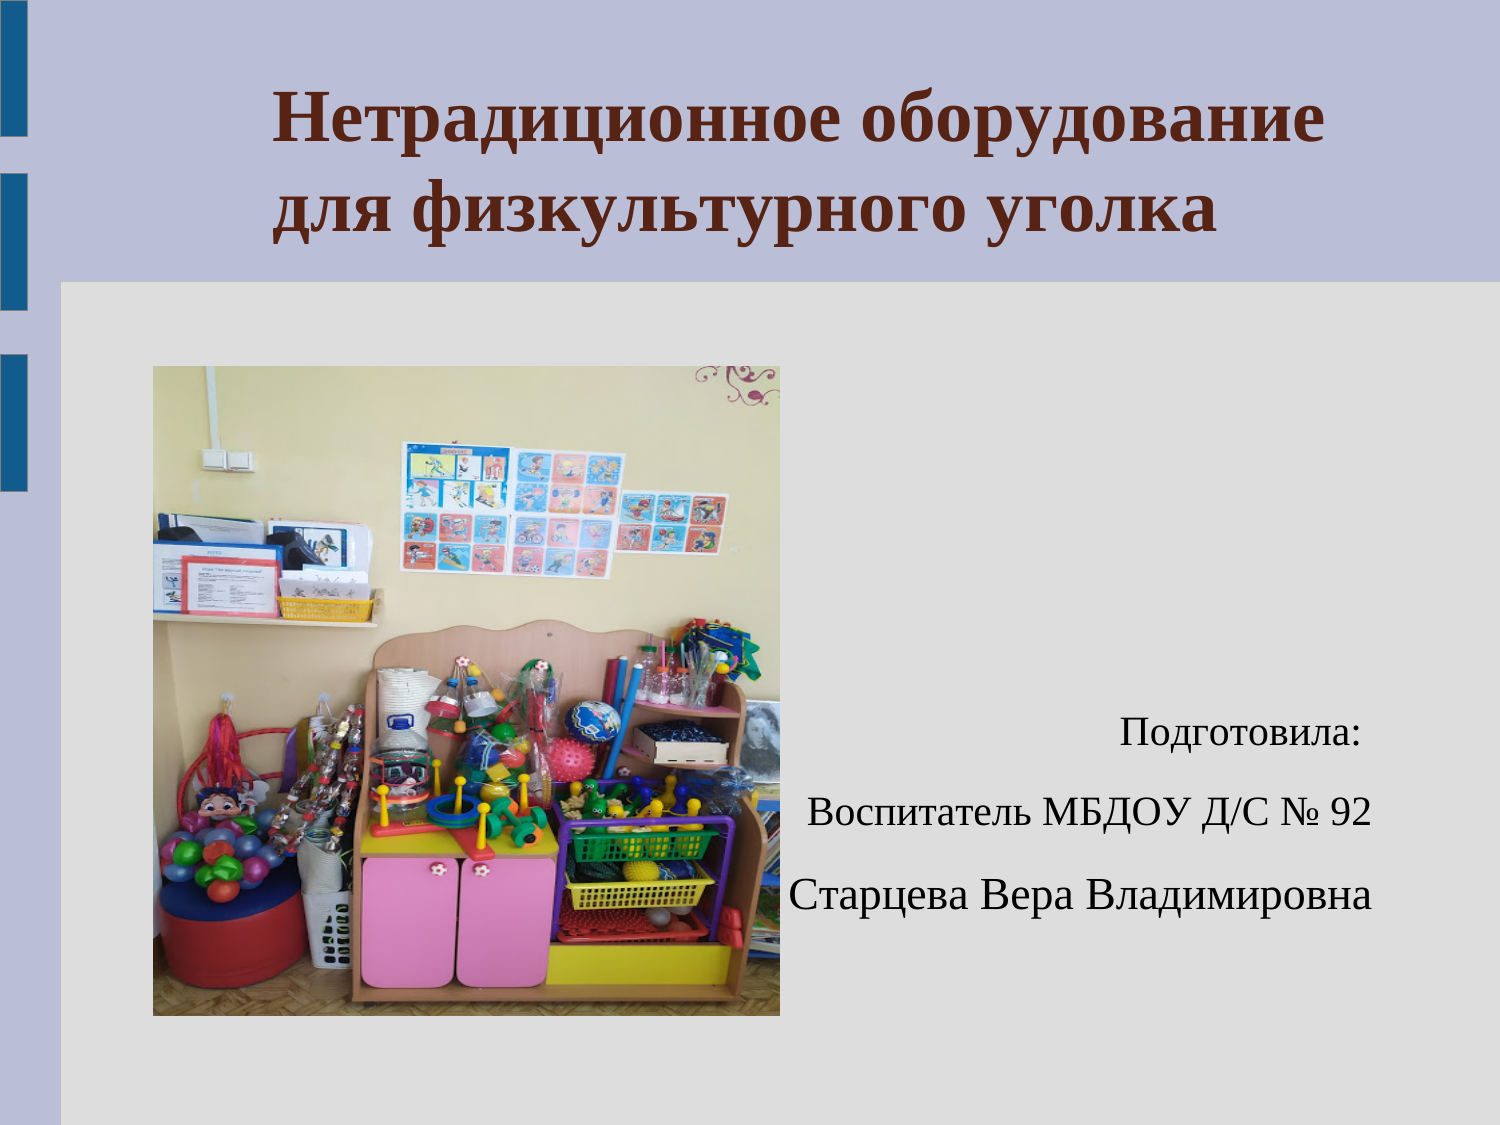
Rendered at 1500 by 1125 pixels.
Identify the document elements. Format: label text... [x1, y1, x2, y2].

list Подготовила: Воспитатель МБДОУ Д/С № 92 Старцева Вера Владимировна [780, 696, 1388, 945]
picture [153, 366, 780, 1016]
title Нетрадиционное оборудование для физкультурного уголка [257, 59, 1500, 844]
